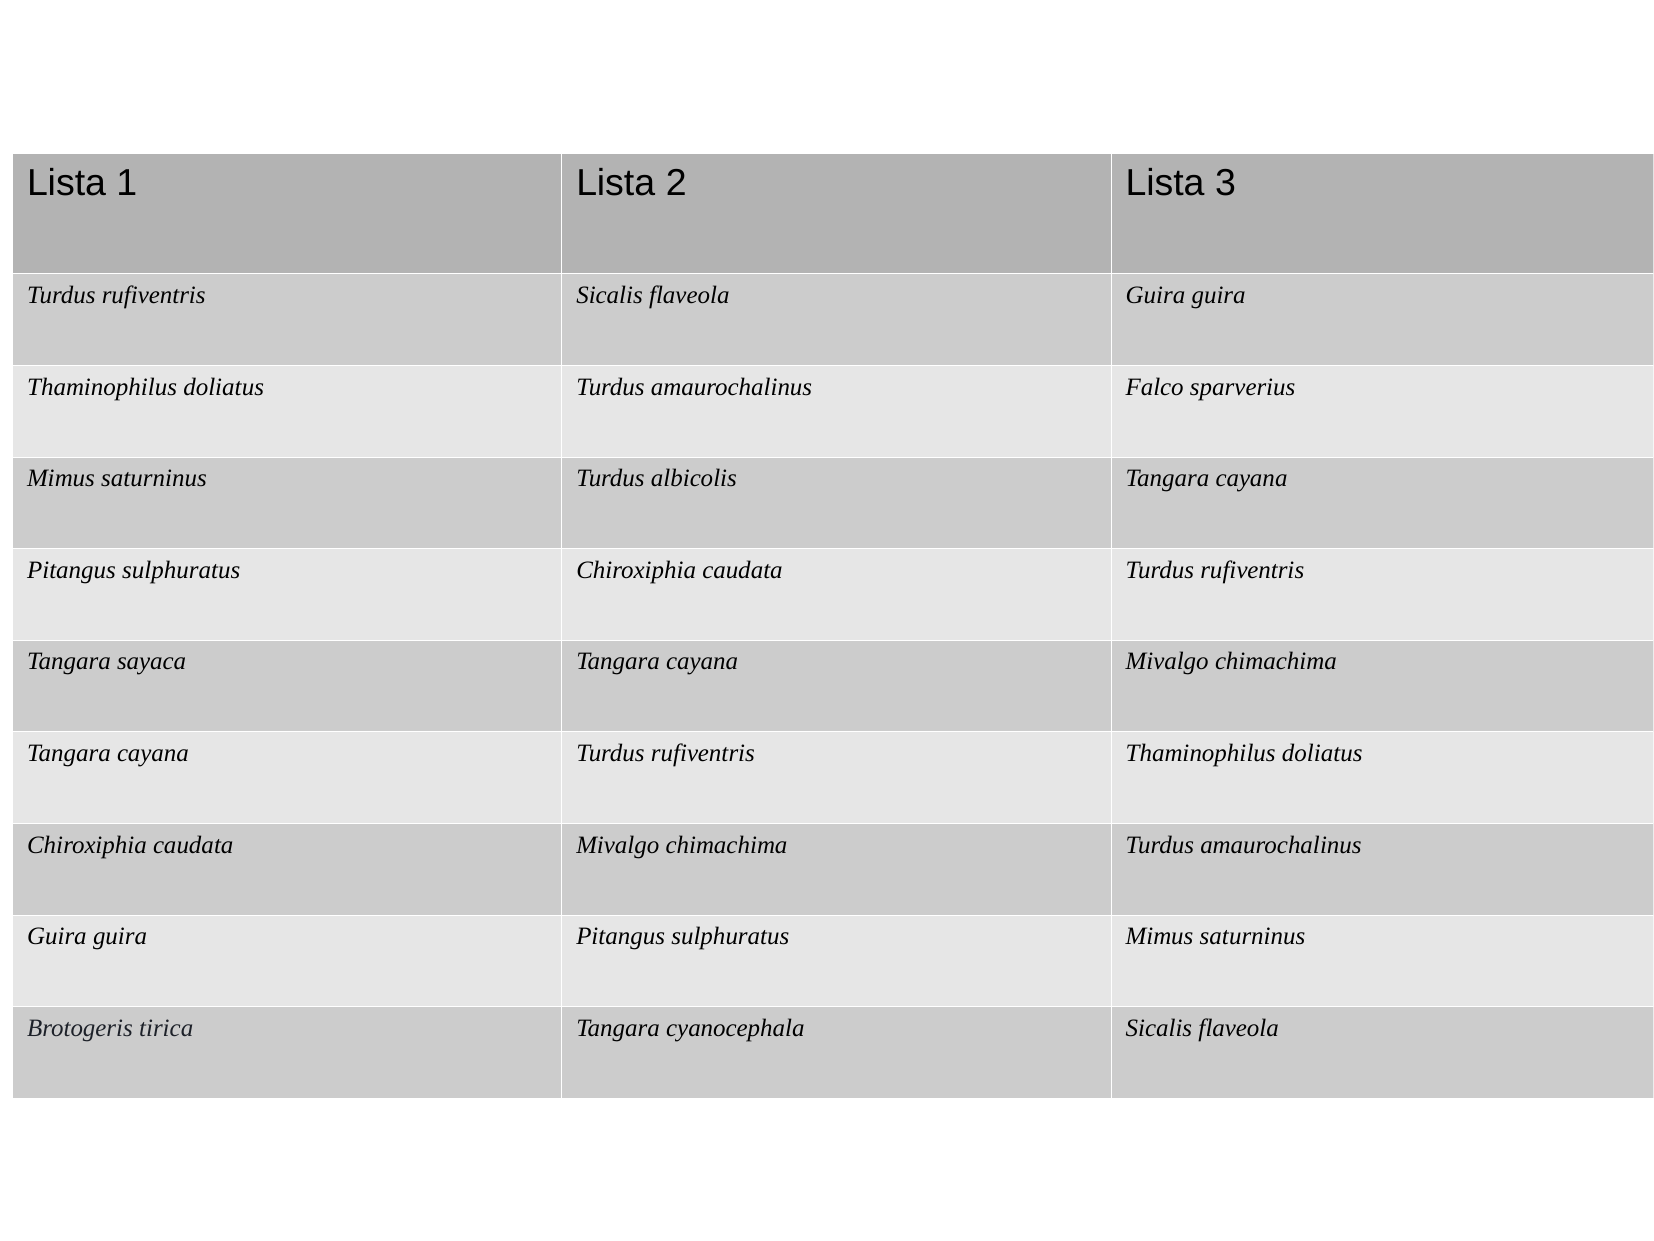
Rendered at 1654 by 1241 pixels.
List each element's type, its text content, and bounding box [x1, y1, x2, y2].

table_header Lista 1 [13, 154, 561, 273]
table_cell Brotogeris tirica [13, 1007, 561, 1098]
table_cell Mivalgo chimachima [1112, 641, 1654, 731]
table_cell Turdus albicolis [562, 458, 1111, 548]
table_cell Thaminophilus doliatus [13, 366, 561, 457]
table_cell Thaminophilus doliatus [1112, 732, 1654, 823]
table_cell Turdus amaurochalinus [562, 366, 1111, 457]
table_cell Mimus saturninus [13, 458, 561, 548]
table_header Lista 3 [1112, 154, 1654, 273]
table_cell Sicalis flaveola [1112, 1007, 1654, 1098]
table_cell Guira guira [13, 916, 561, 1006]
table_cell Falco sparverius [1112, 366, 1654, 457]
table_cell Chiroxiphia caudata [13, 824, 561, 915]
table_cell Tangara cayana [1112, 458, 1654, 548]
table_cell Tangara sayaca [13, 641, 561, 731]
table_cell Pitangus sulphuratus [562, 916, 1111, 1006]
table_cell Tangara cayana [13, 732, 561, 823]
table_cell Tangara cyanocephala [562, 1007, 1111, 1098]
table_header Lista 2 [562, 154, 1111, 273]
table_cell Pitangus sulphuratus [13, 549, 561, 640]
table_cell Mivalgo chimachima [562, 824, 1111, 915]
table_cell Tangara cayana [562, 641, 1111, 731]
table_cell Sicalis flaveola [562, 274, 1111, 365]
table_cell Mimus saturninus [1112, 916, 1654, 1006]
table_cell Chiroxiphia caudata [562, 549, 1111, 640]
table_cell Turdus rufiventris [562, 732, 1111, 823]
table_cell Turdus rufiventris [13, 274, 561, 365]
table_cell Turdus rufiventris [1112, 549, 1654, 640]
table_cell Turdus amaurochalinus [1112, 824, 1654, 915]
table_cell Guira guira [1112, 274, 1654, 365]
